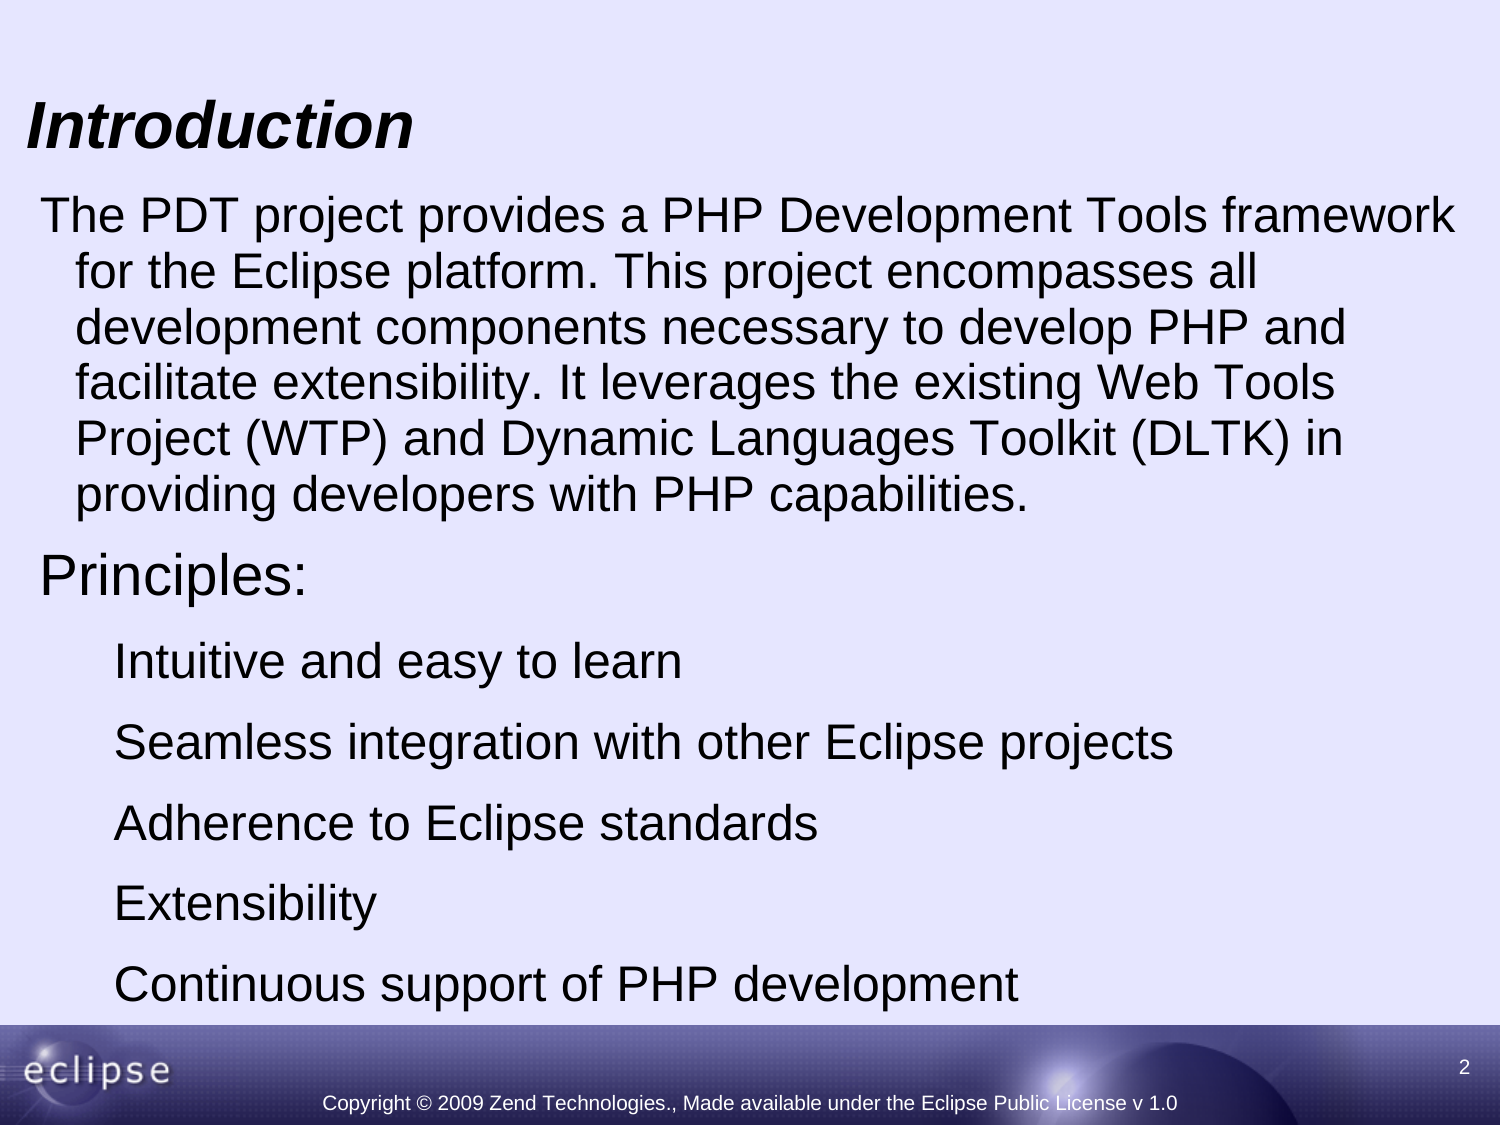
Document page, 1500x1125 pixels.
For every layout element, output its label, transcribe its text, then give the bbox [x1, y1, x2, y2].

picture [0, 1025, 1500, 1125]
list The PDT project provides a PHP Development Tools framework for the Eclipse platform. This project encompasses all development components necessary to develop PHP and facilitate extensibility. It leverages the existing Web Tools Project (WTP) and Dynamic Languages Toolkit (DLTK) in providing developers with PHP capabilities. Principles: Intuitive and easy to learn Seamless integration with other Eclipse projects Adherence to Eclipse standards Extensibility Continuous support of PHP development [37, 187, 1463, 1012]
title Introduction [26, 84, 1474, 172]
